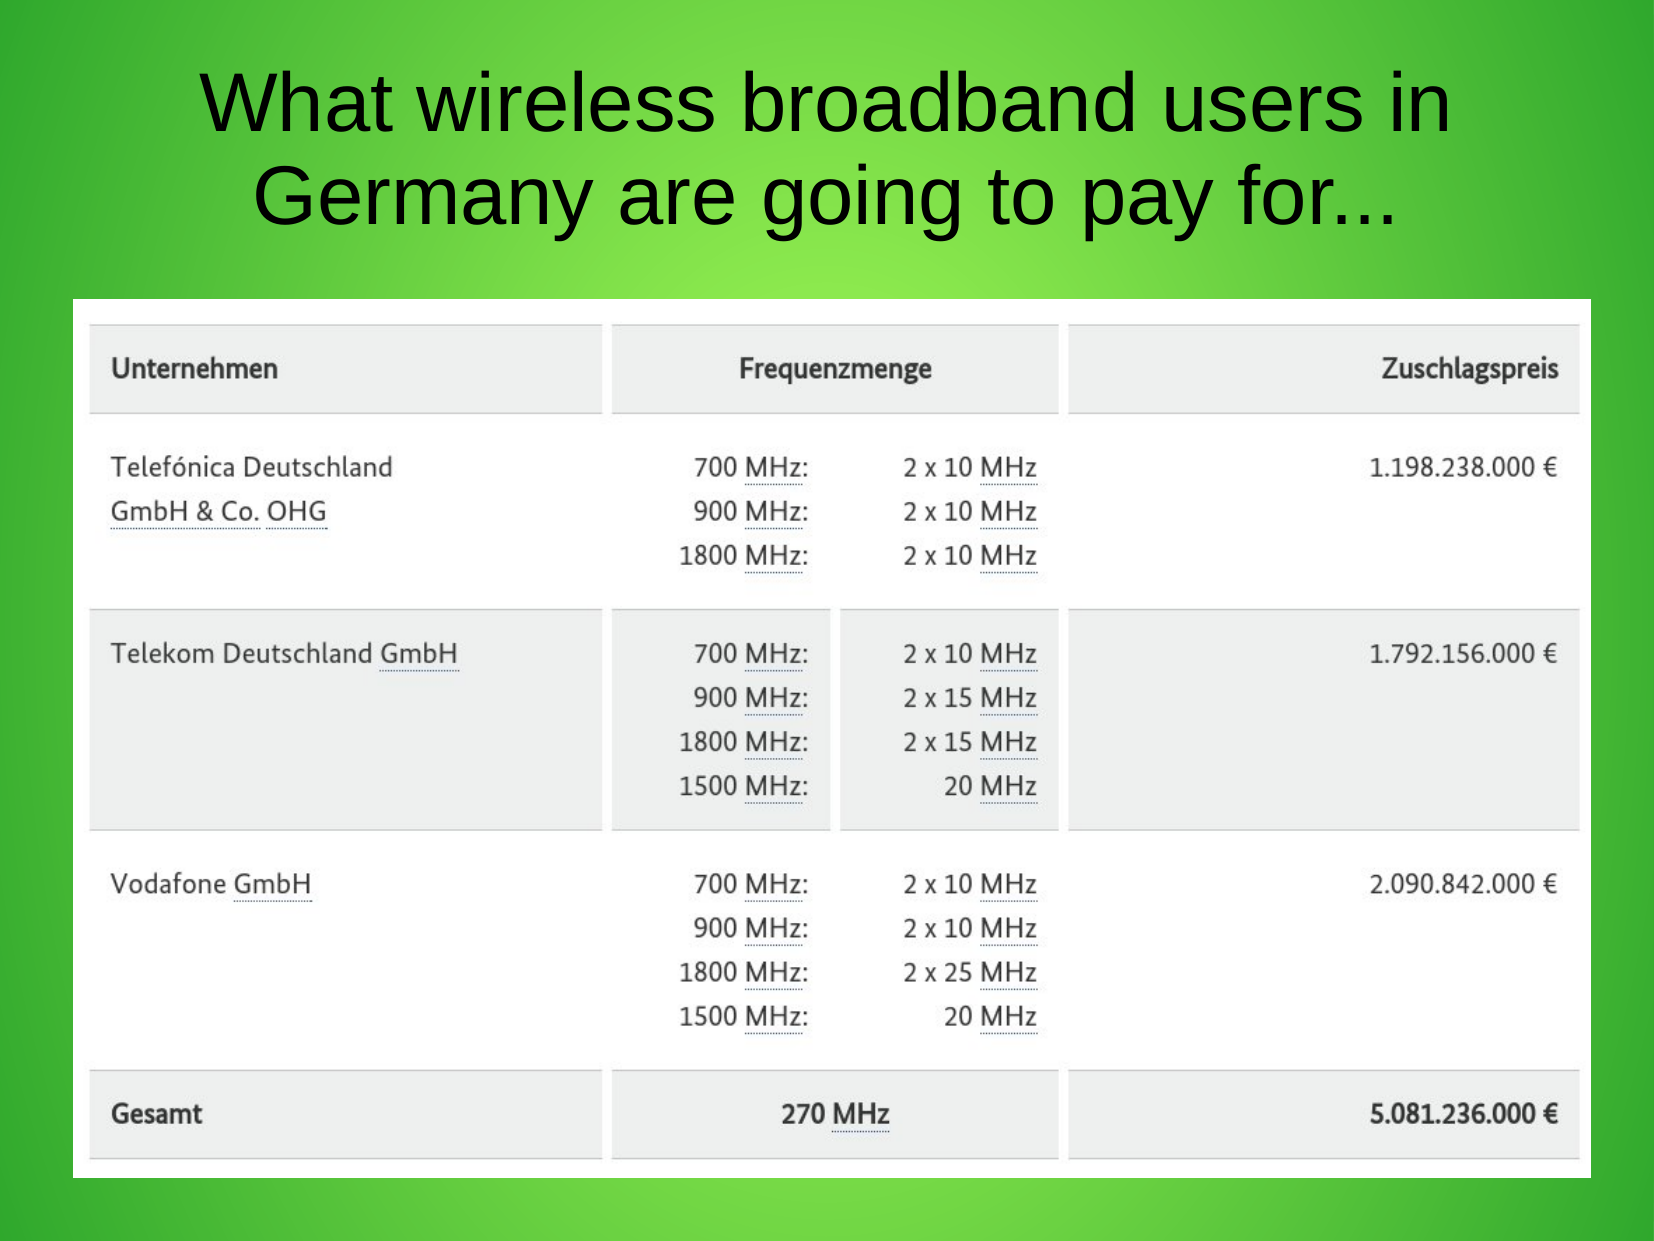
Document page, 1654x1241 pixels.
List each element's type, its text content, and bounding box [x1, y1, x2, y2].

title What wireless broadband users in Germany are going to pay for... [82, 47, 1571, 252]
picture [73, 299, 1591, 1178]
